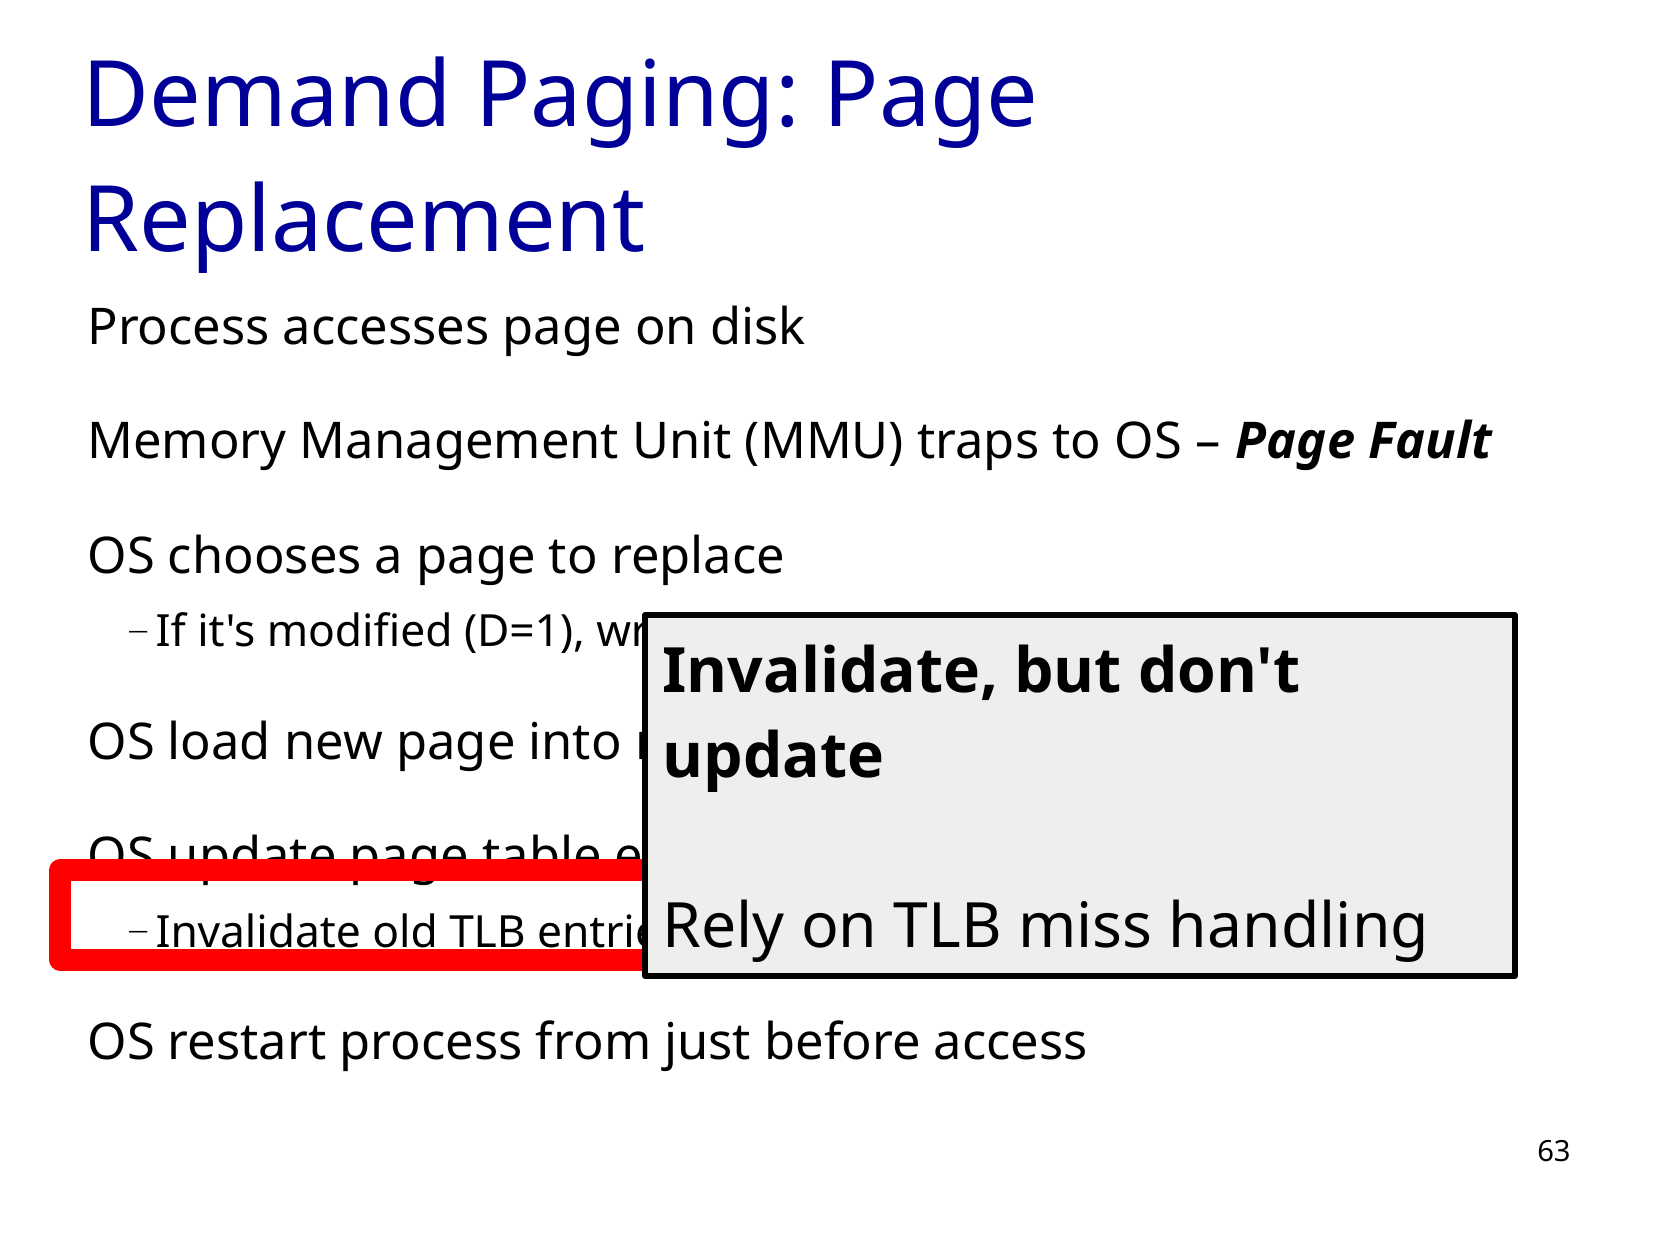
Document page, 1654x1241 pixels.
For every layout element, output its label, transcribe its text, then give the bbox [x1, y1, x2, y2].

title Demand Paging: Page Replacement [82, 49, 1571, 257]
list Process accesses page on disk Memory Management Unit (MMU) traps to OS – Page Fault OS chooses a page to replace If it's modified (D=1), writes it back to disk OS load new page into memory OS update page table entries (replaced + new page) Invalidate old TLB entries for them, too OS restart process from just before access [71, 881, 642, 949]
list Process accesses page on disk Memory Management Unit (MMU) traps to OS – Page Fault OS chooses a page to replace If it's modified (D=1), writes it back to disk OS load new page into memory OS update page table entries (replaced + new page) Invalidate old TLB entries for them, too OS restart process from just before access [60, 290, 1571, 1096]
text_box Invalidate, but don't update Rely on TLB miss handling [645, 615, 1516, 843]
